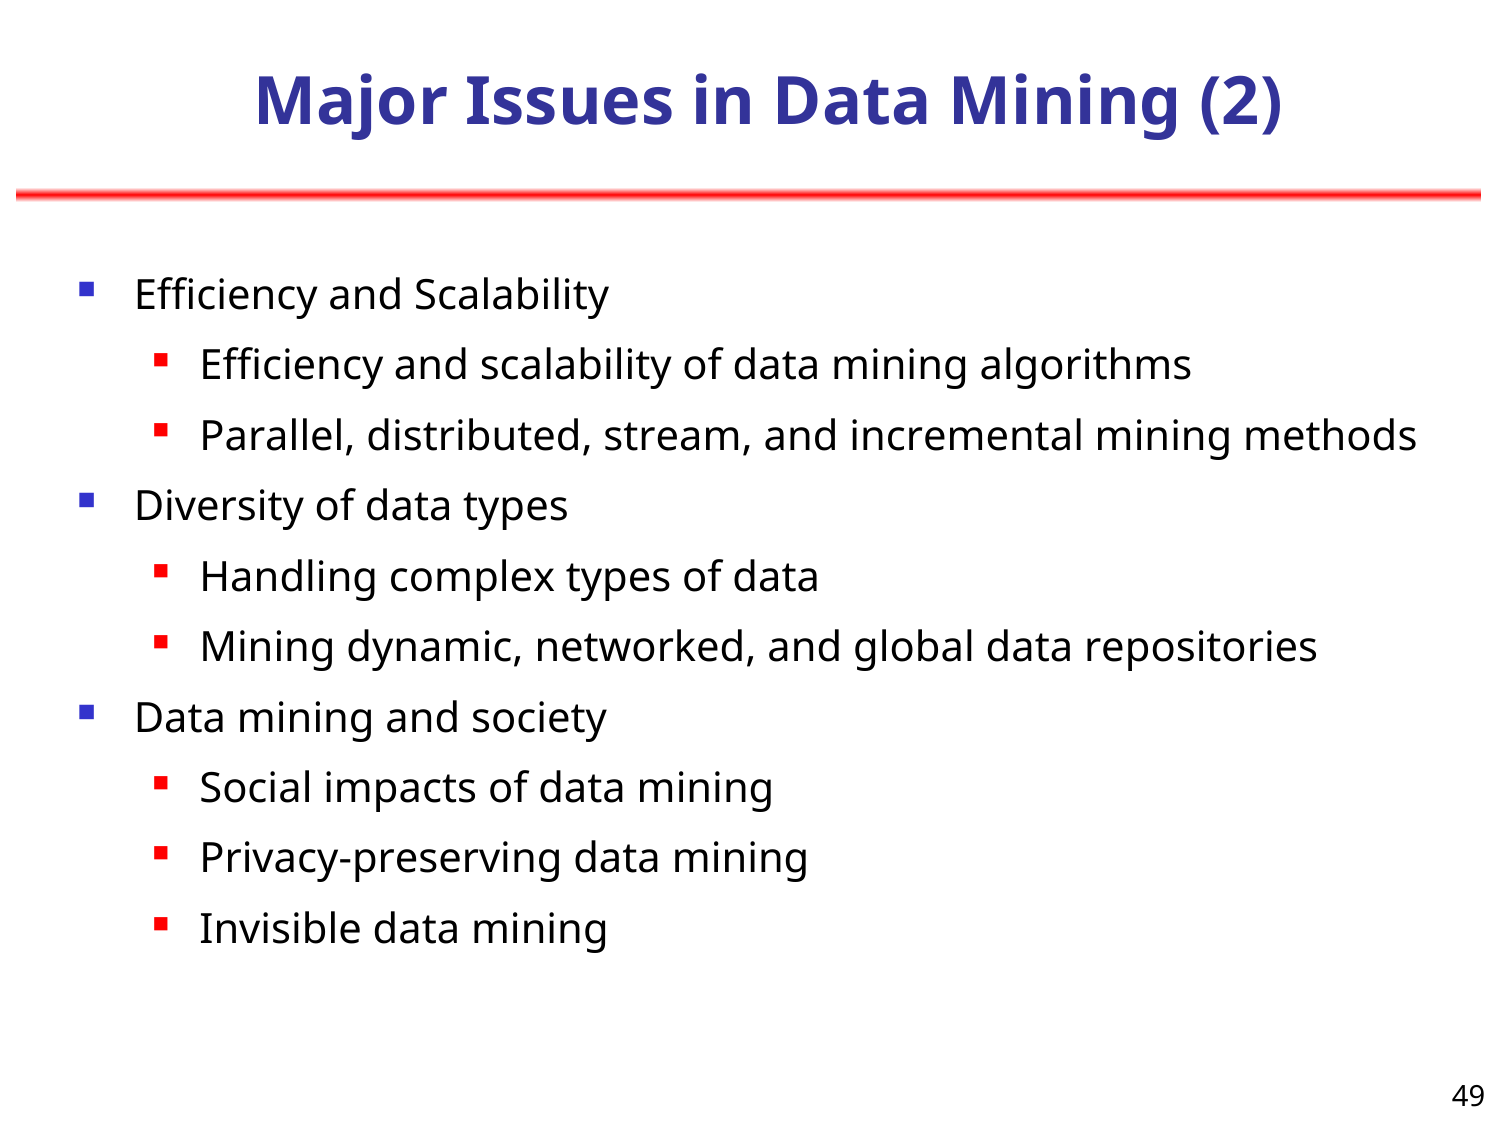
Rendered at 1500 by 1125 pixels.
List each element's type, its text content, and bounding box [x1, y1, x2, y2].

title Major Issues in Data Mining (2) [174, 10, 1363, 186]
list Efficiency and Scalability Efficiency and scalability of data mining algorithms Parallel, distributed, stream, and incremental mining methods Diversity of data types Handling complex types of data Mining dynamic, networked, and global data repositories Data mining and society Social impacts of data mining Privacy-preserving data mining Invisible data mining [62, 249, 1438, 1019]
text_box <number> [1187, 1050, 1500, 1125]
